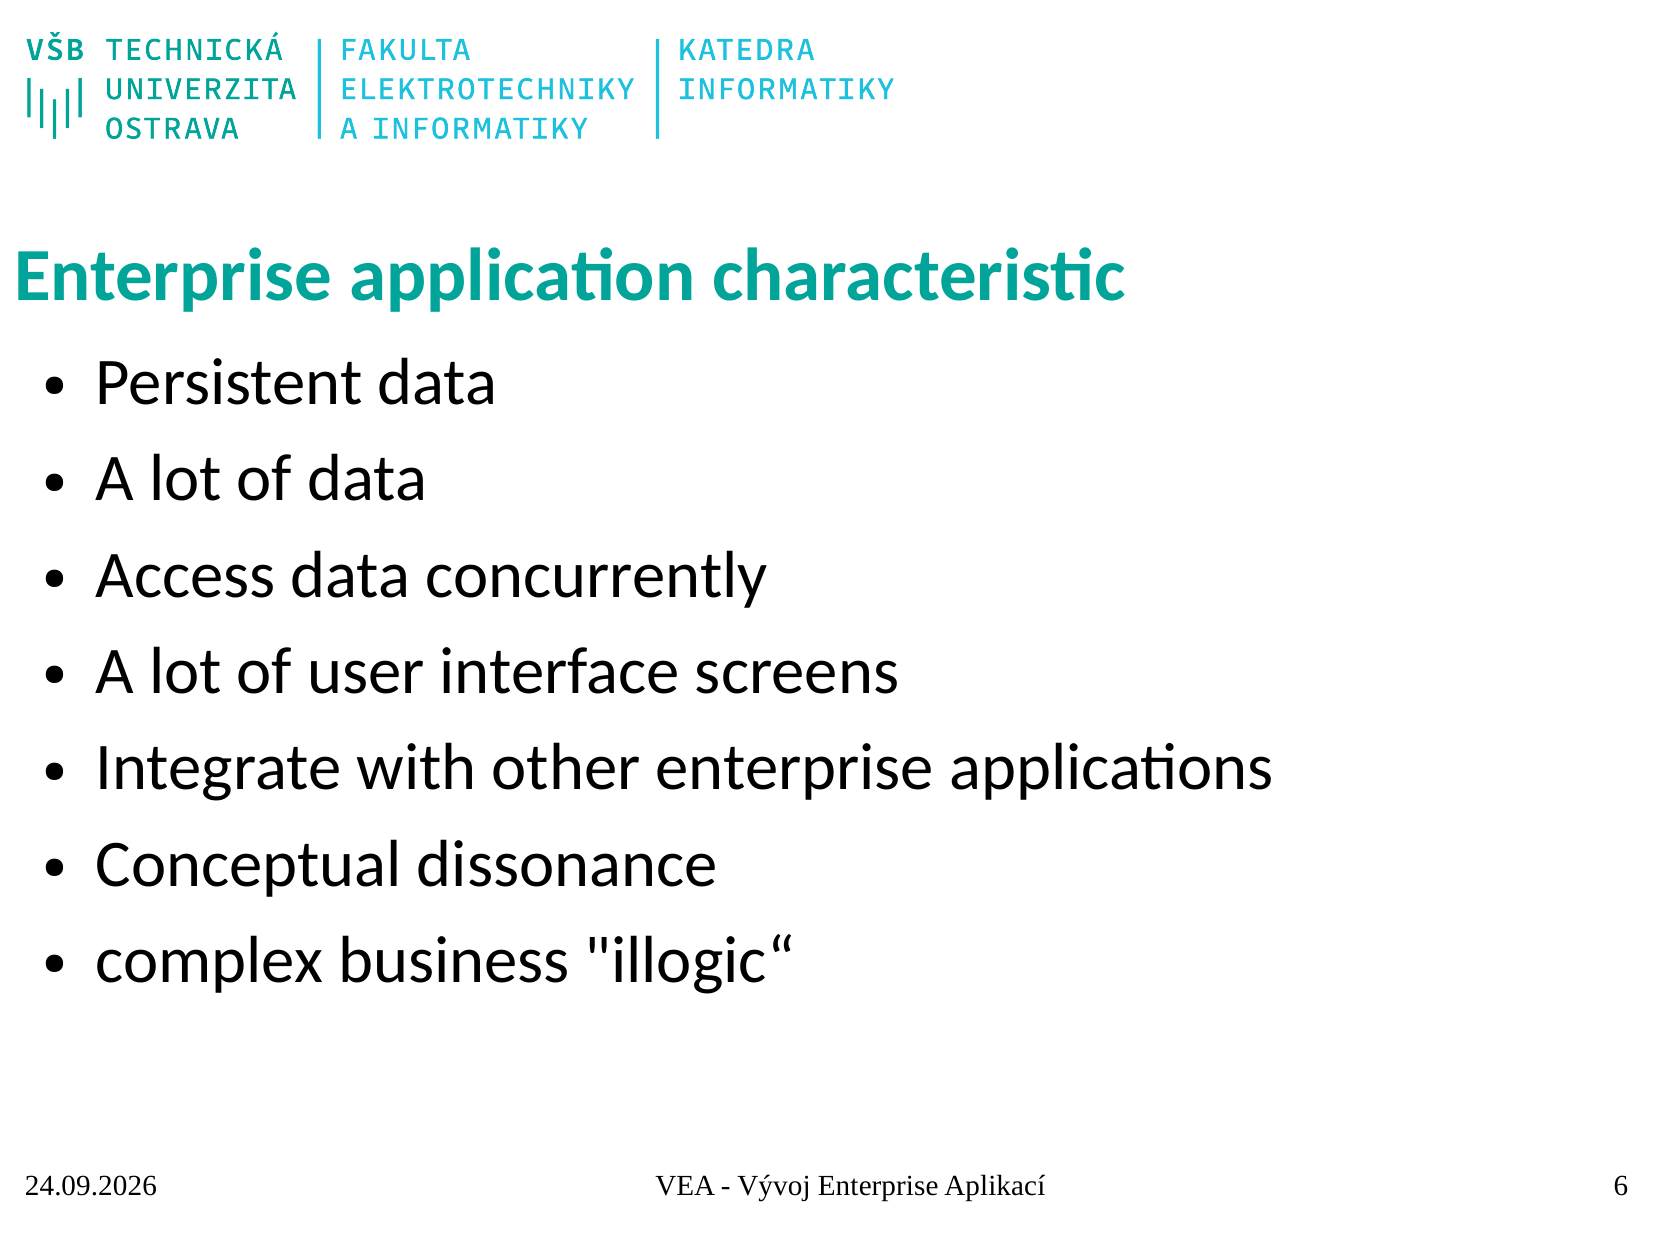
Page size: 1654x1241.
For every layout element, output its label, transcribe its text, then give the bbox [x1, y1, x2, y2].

list Persistent data A lot of data Access data concurrently A lot of user interface screens Integrate with other enterprise applications Conceptual dissonance complex business "illogic“ [24, 354, 1629, 1146]
picture [26, 31, 894, 139]
title Enterprise application characteristic [14, 165, 1619, 319]
